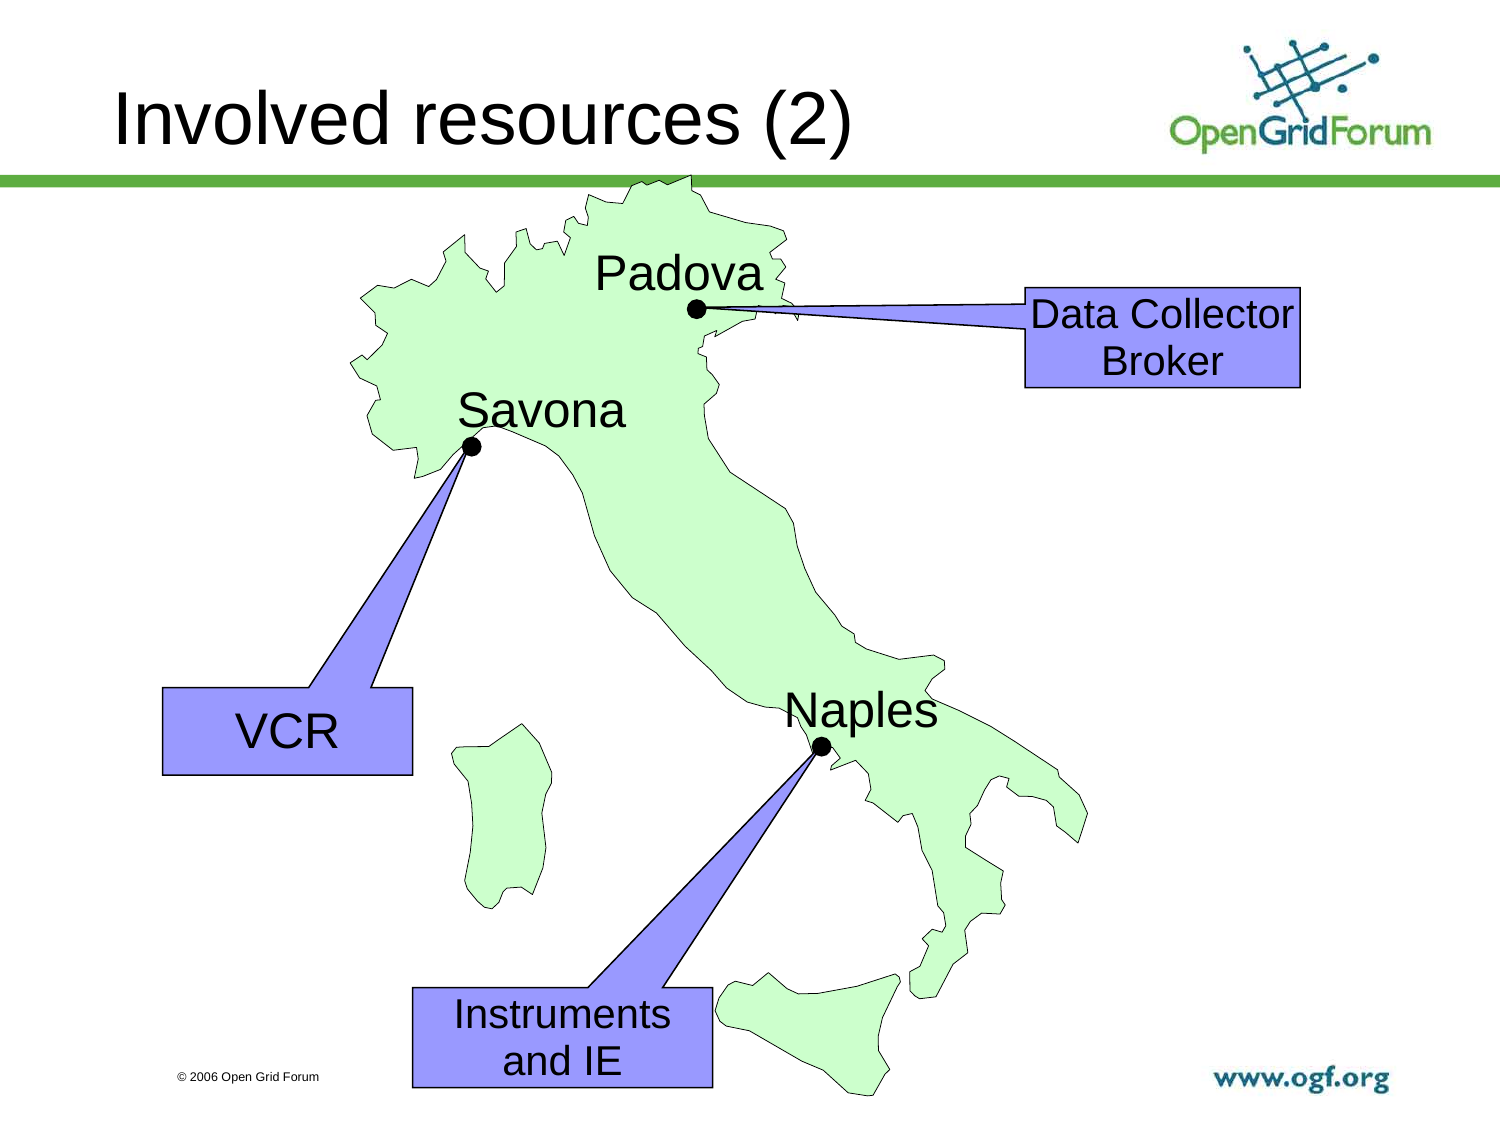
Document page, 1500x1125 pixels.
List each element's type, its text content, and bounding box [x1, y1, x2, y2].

picture [0, 188, 1500, 1125]
picture [0, 0, 1500, 174]
text_box [779, 280, 795, 306]
text_box [451, 723, 552, 909]
text_box Instruments and IE [412, 752, 816, 1088]
text_box Padova [579, 237, 779, 309]
text_box [350, 174, 945, 708]
text_box [779, 259, 786, 276]
text_box Savona [441, 375, 641, 447]
text_box Data Collector Broker [720, 287, 1301, 388]
text_box [810, 708, 1088, 999]
title Involved resources (2) [112, 23, 1388, 215]
text_box [715, 972, 901, 1096]
text_box VCR [162, 453, 466, 776]
text_box Naples [768, 675, 954, 747]
